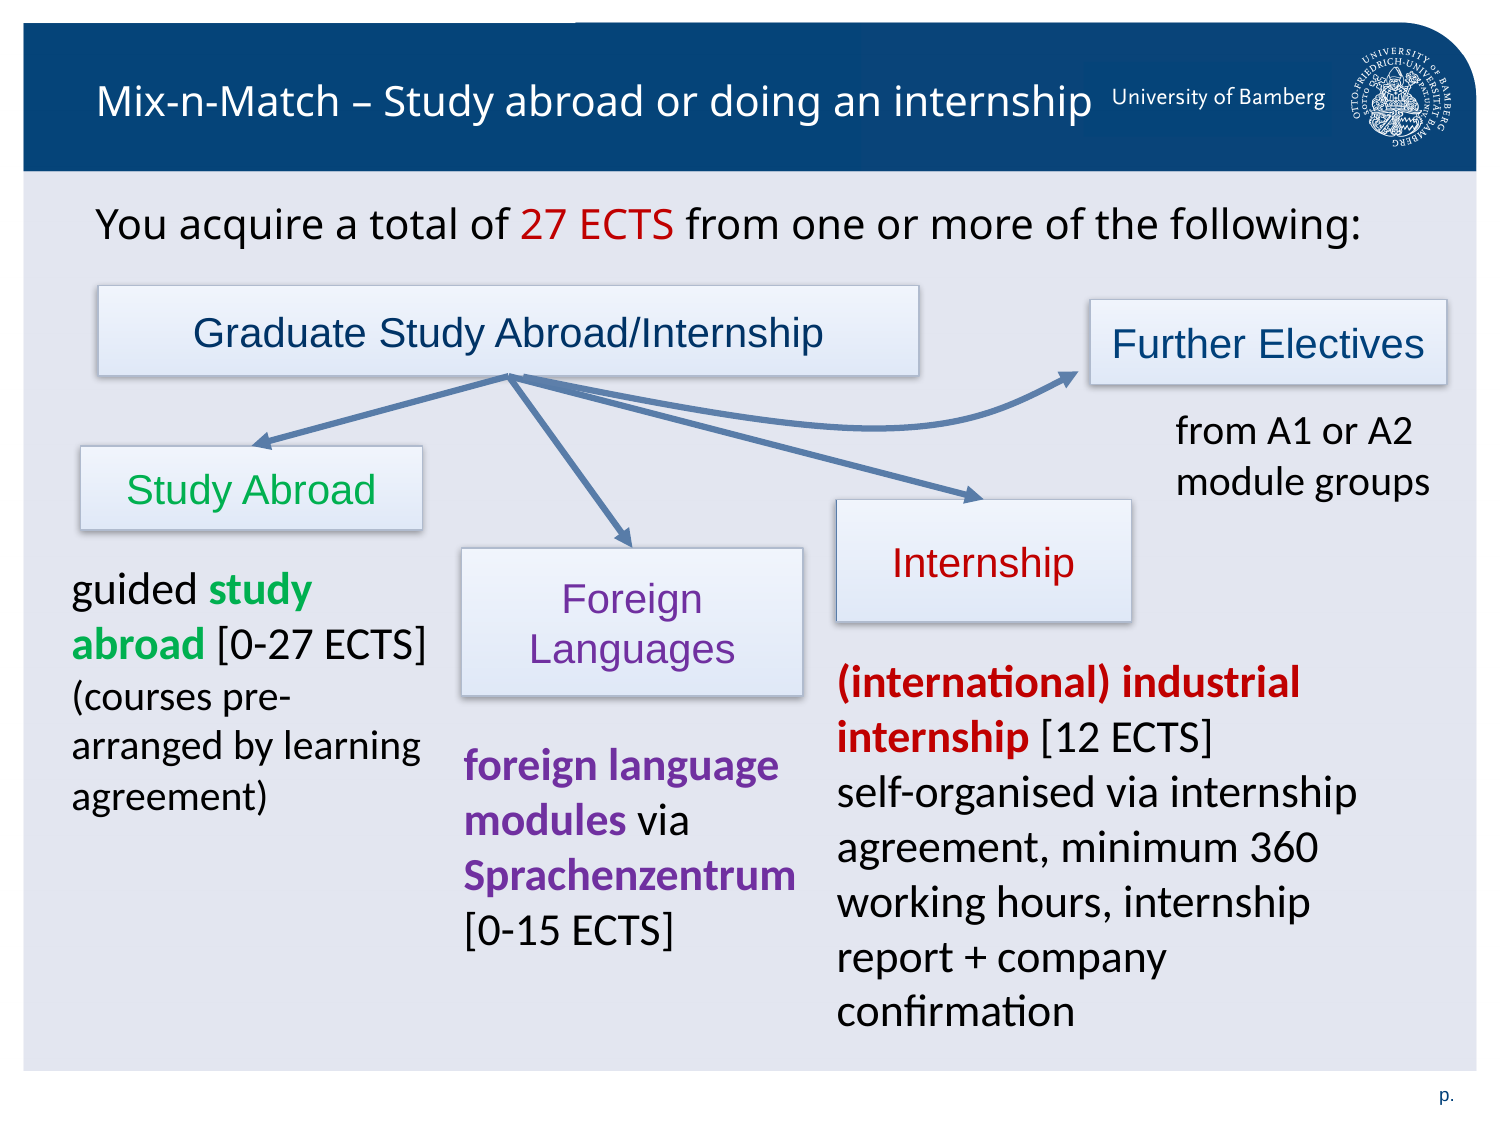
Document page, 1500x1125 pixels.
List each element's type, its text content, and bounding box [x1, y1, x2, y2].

text_box Study Abroad [80, 445, 423, 530]
text_box Internship [835, 499, 1132, 623]
title Mix-n-Match – Study abroad or doing an internship [80, 6, 1306, 190]
picture [0, 0, 1500, 1125]
text_box from A1 or A2 module groups [1160, 395, 1486, 511]
text_box (international) industrial internship [12 ECTS] self-organised via internship agreement, minimum 360 working hours, internship report + company confirmation [746, 643, 1379, 1044]
text_box Foreign Languages [461, 547, 804, 697]
text_box Further Electives [1089, 299, 1447, 385]
text_box foreign language modules via Sprachenzentrum [0-15 ECTS] [373, 727, 746, 962]
text_box guided study abroad [0-27 ECTS] (courses pre-arranged by learning agreement) [0, 551, 454, 826]
text_box You acquire a total of 27 ECTS from one or more of the following: [80, 190, 1435, 270]
text_box Graduate Study Abroad/Internship [98, 285, 920, 377]
